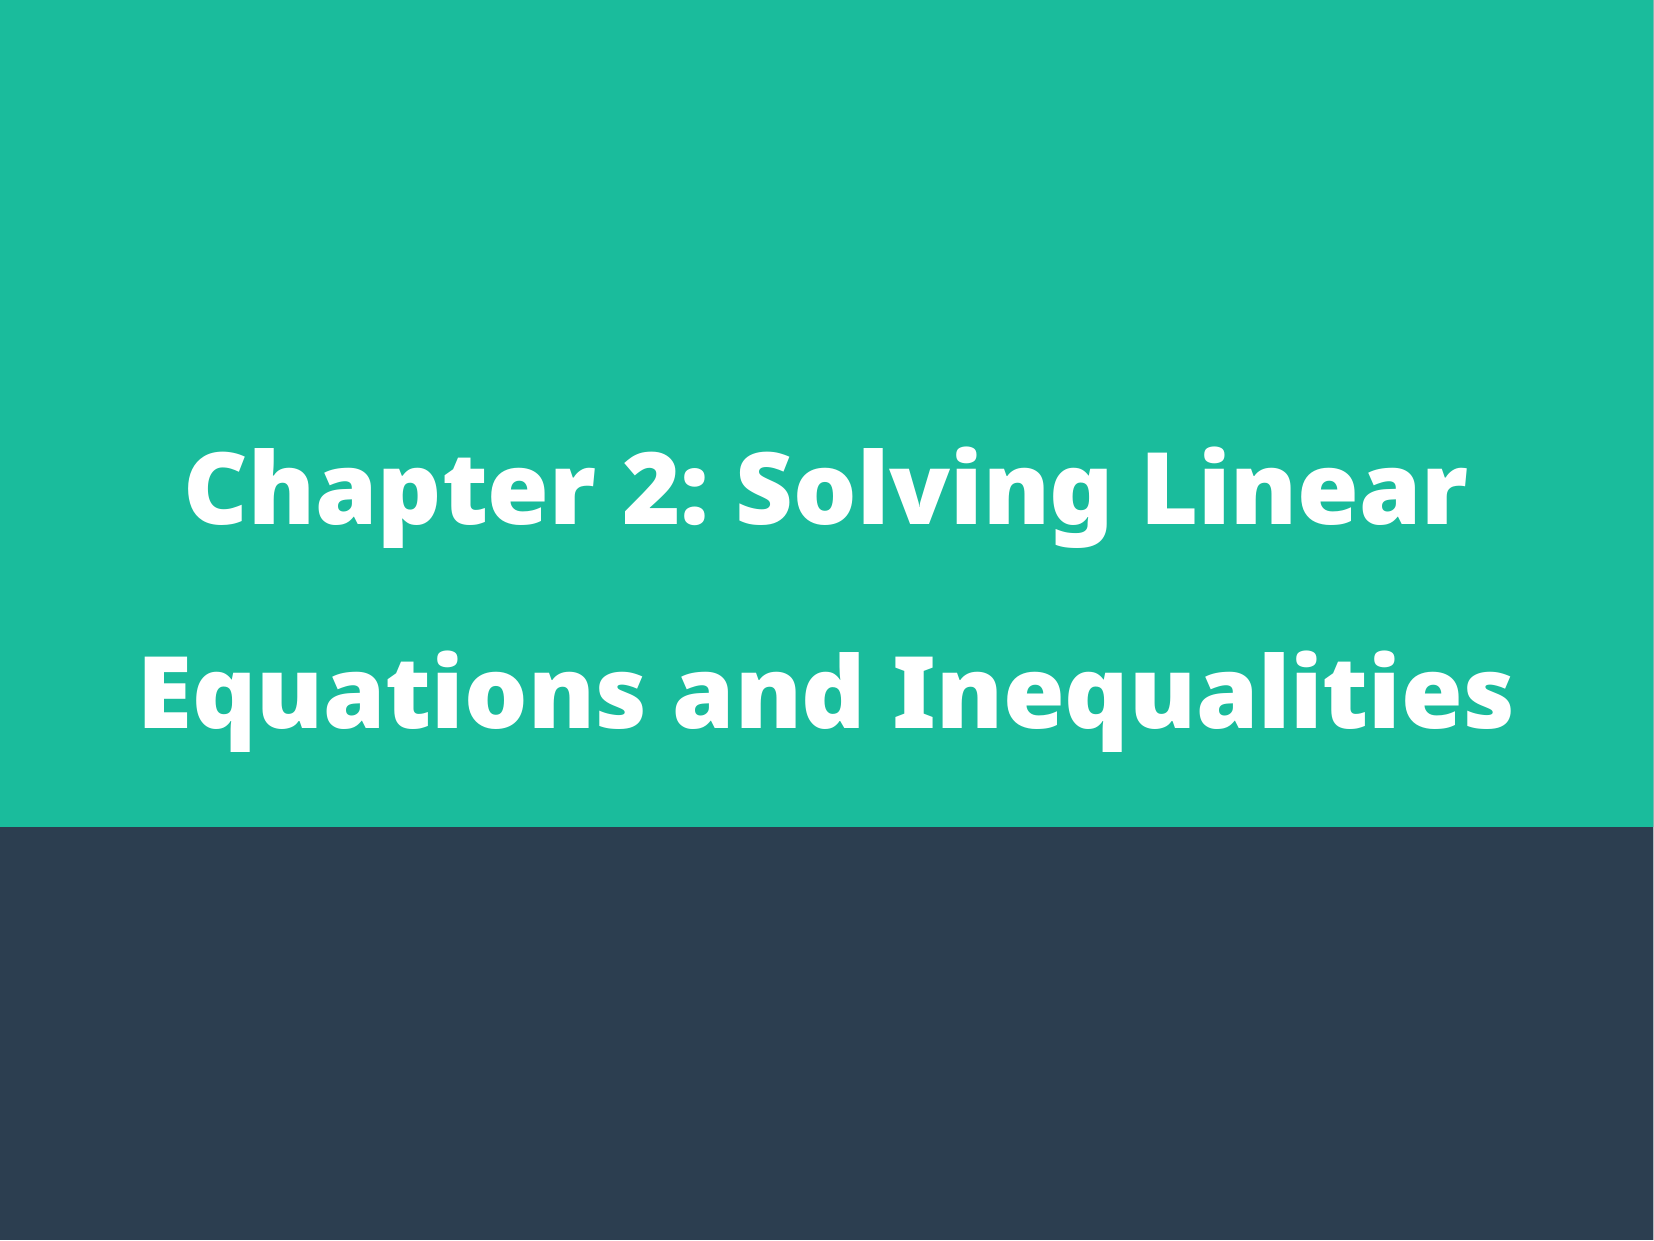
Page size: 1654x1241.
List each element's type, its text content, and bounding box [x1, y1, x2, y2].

title Chapter 2: Solving Linear Equations and Inequalities [59, 330, 1595, 778]
